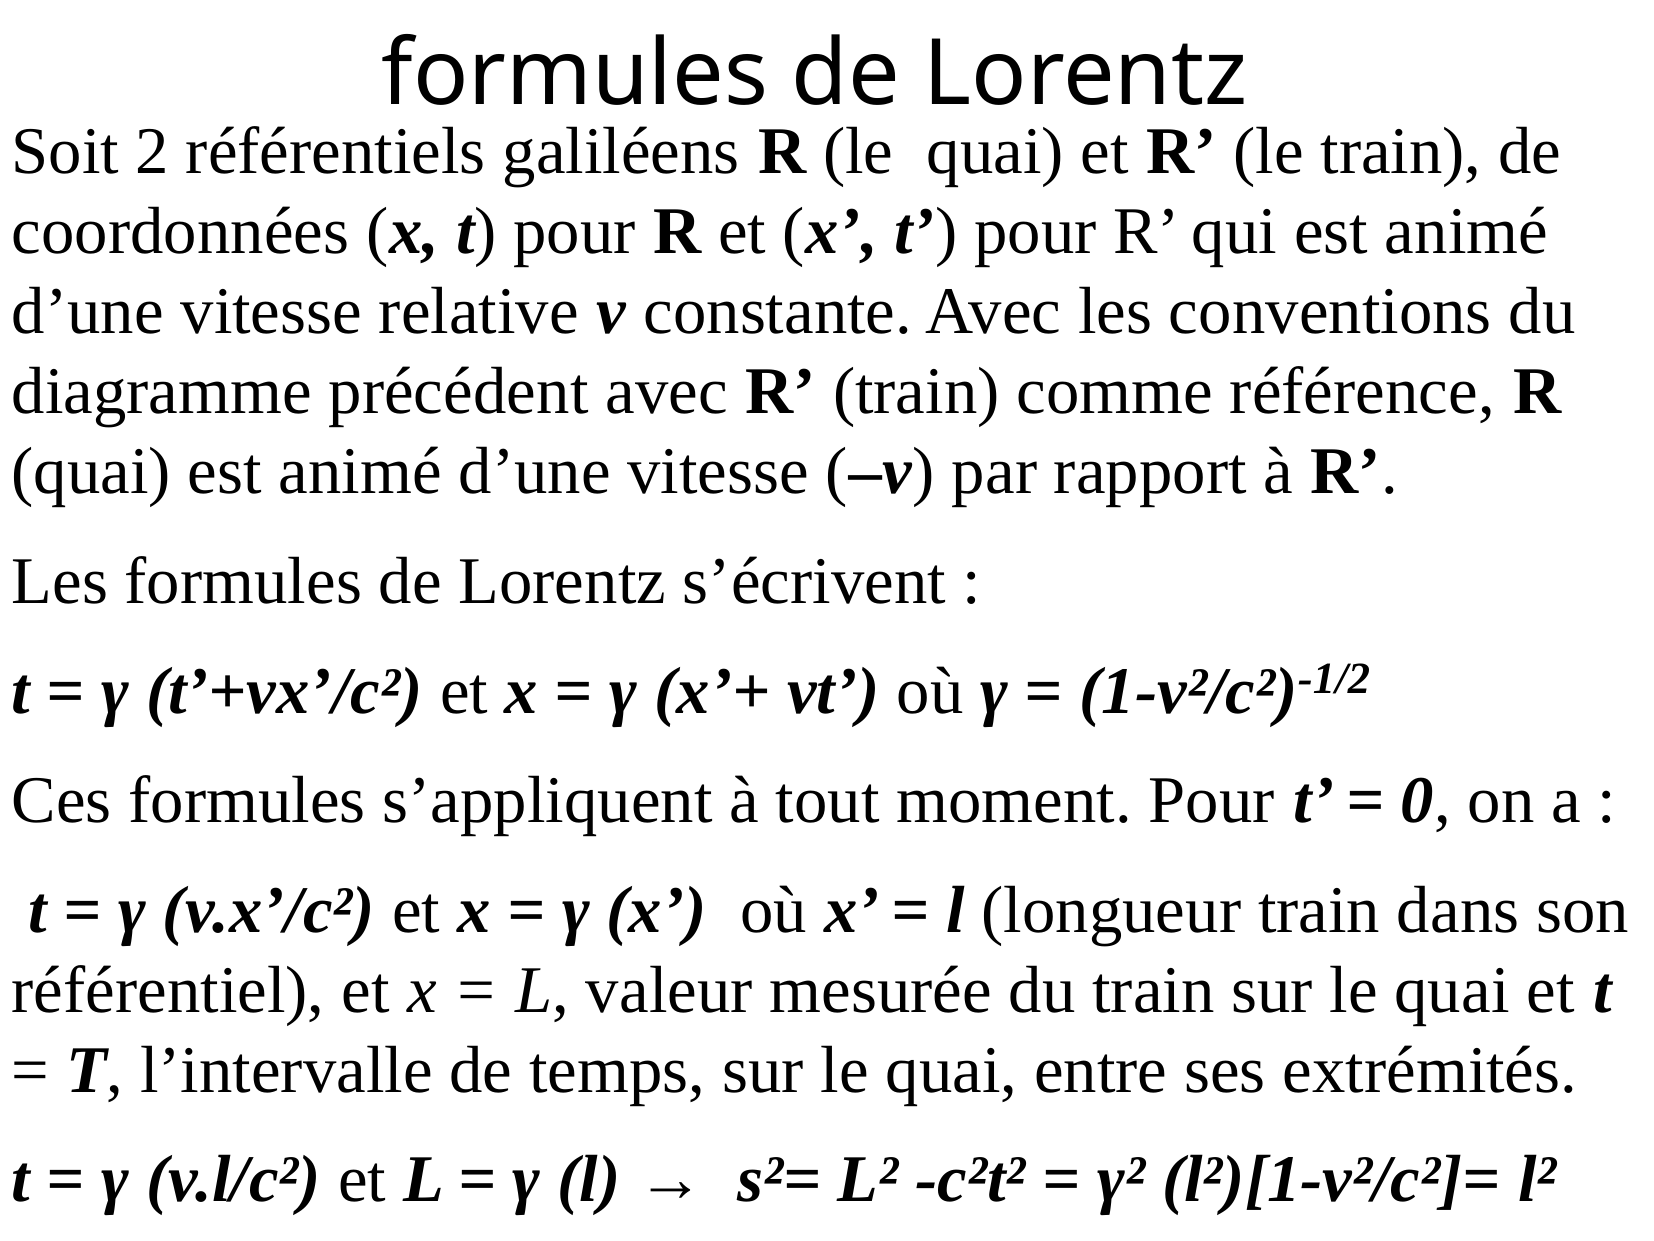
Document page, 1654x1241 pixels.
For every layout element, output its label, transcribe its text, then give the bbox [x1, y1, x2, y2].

title formules de Lorentz [0, 13, 1642, 78]
list Soit 2 référentiels galiléens R (le quai) et R’ (le train), de coordonnées (x, t) pour R et (x’, t’) pour R’ qui est animé d’une vitesse relative v constante. Avec les conventions du diagramme précédent avec R’ (train) comme référence, R (quai) est animé d’une vitesse (–v) par rapport à R’. Les formules de Lorentz s’écrivent : t = γ (t’+vx’/c²) et x = γ (x’+ vt’) où γ = (1-v²/c²)-1/2 Ces formules s’appliquent à tout moment. Pour t’ = 0, on a : t = γ (v.x’/c²) et x = γ (x’) où x’ = l (longueur train dans son référentiel), et x = L, valeur mesurée du train sur le quai et t = T, l’intervalle de temps, sur le quai, entre ses extrémités. t = γ (v.l/c²) et L = γ (l) → s²= L² -c²t² = γ² (l²)[1-v²/c²]= l² [11, 107, 1642, 1241]
